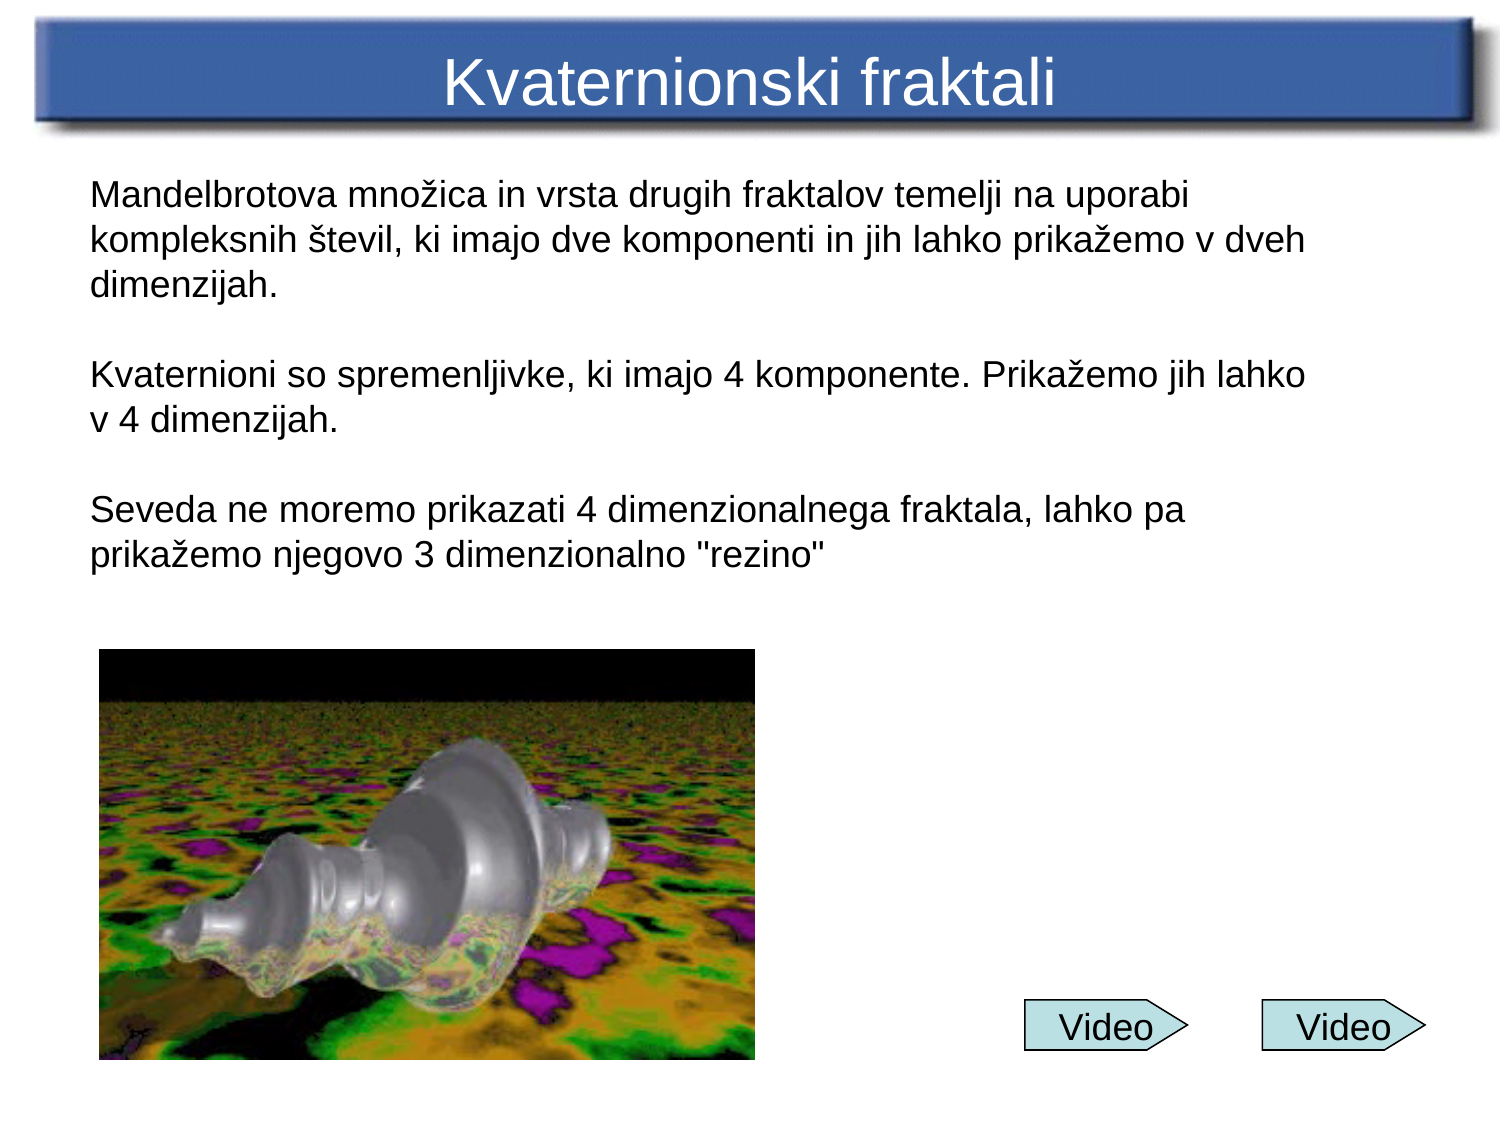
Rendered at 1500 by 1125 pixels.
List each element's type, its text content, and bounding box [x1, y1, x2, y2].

picture [33, 14, 1500, 141]
picture [99, 649, 755, 1060]
text_box Mandelbrotova množica in vrsta drugih fraktalov temelji na uporabi kompleksnih števil, ki imajo dve komponenti in jih lahko prikažemo v dveh dimenzijah. Kvaternioni so spremenljivke, ki imajo 4 komponente. Prikažemo jih lahko v 4 dimenzijah. Seveda ne moremo prikazati 4 dimenzionalnega fraktala, lahko pa prikažemo njegovo 3 dimenzionalno "rezino" [74, 162, 1326, 628]
title Kvaternionski fraktali [75, 31, 1426, 127]
text_box Video [1262, 999, 1426, 1051]
text_box Video [1024, 999, 1188, 1051]
